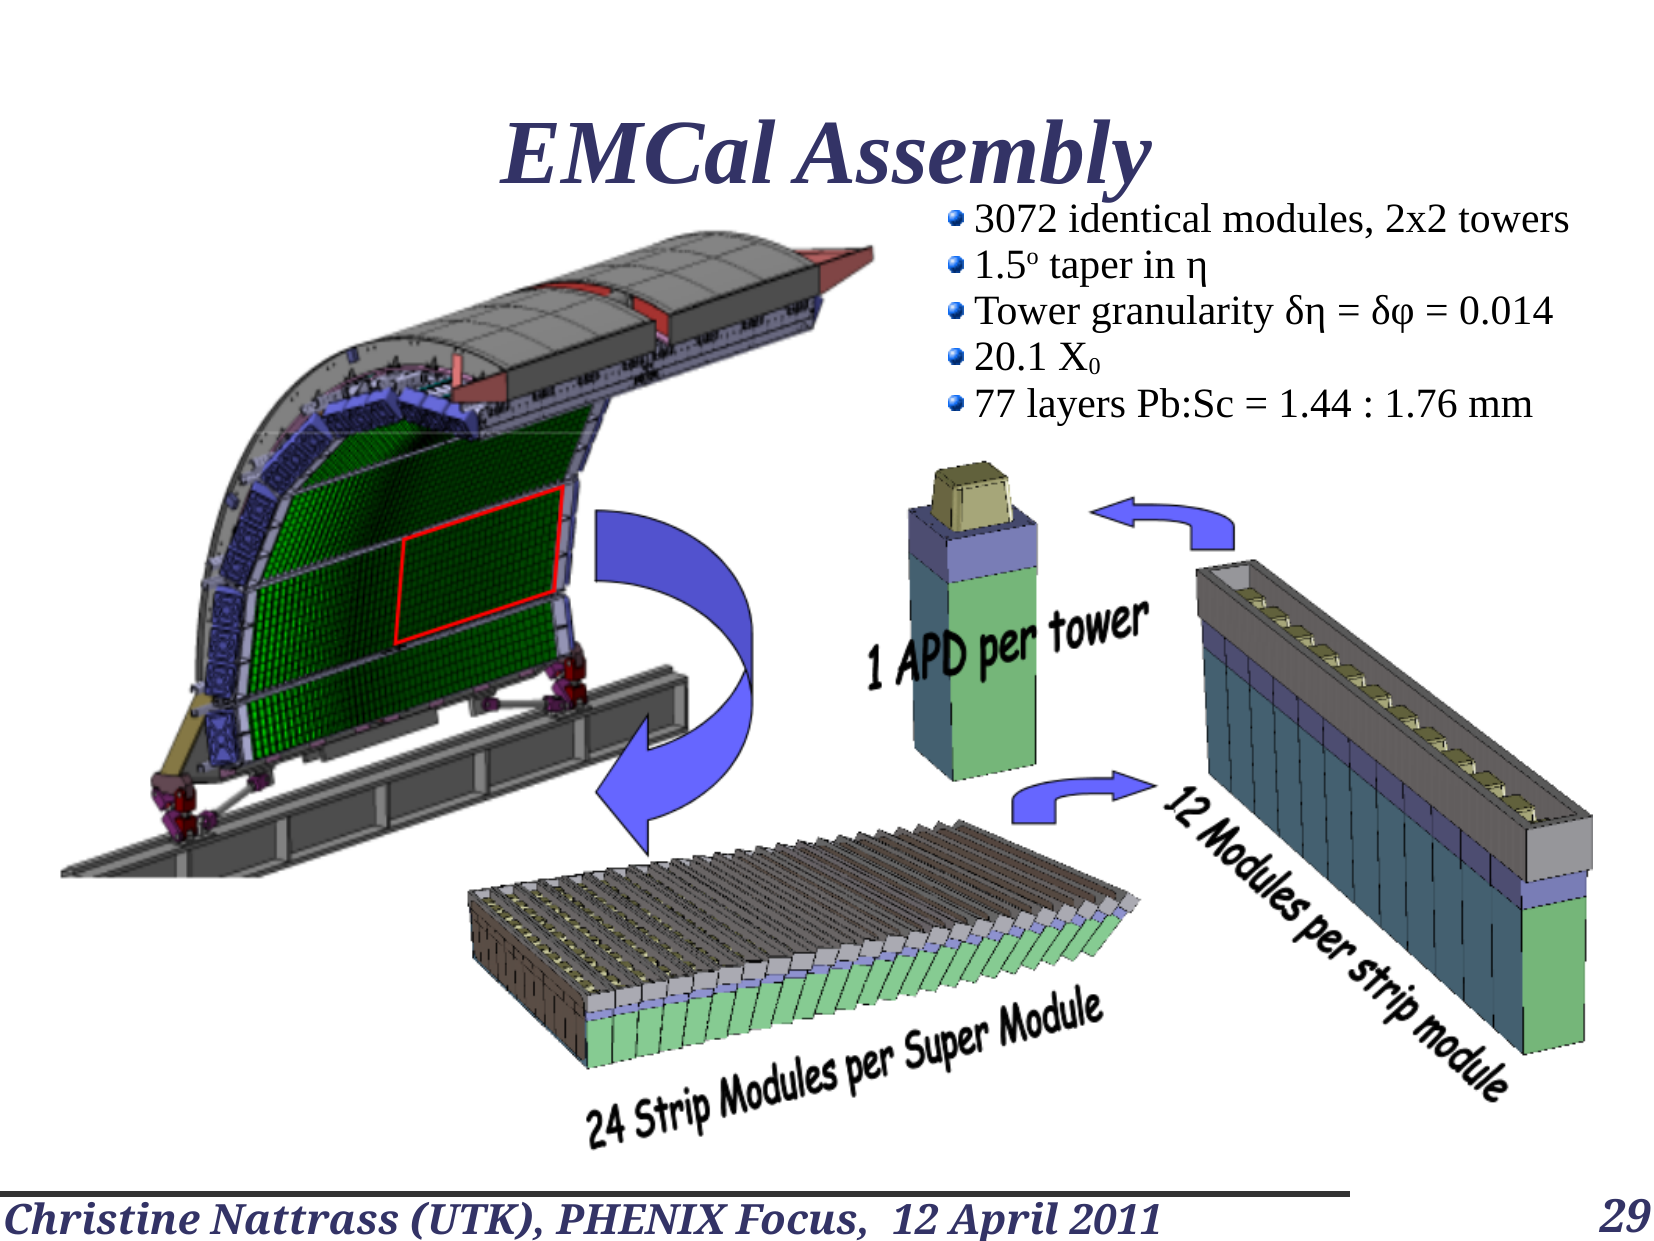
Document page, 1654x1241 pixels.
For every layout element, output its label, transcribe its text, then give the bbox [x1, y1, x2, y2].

picture [60, 211, 1593, 1151]
text_box 3072 identical modules, 2x2 towers 1.5o taper in η Tower granularity δη = δφ = 0.014 20.1 X0 77 layers Pb:Sc = 1.44 : 1.76 mm [933, 187, 1654, 449]
title EMCal Assembly [82, 49, 1571, 211]
